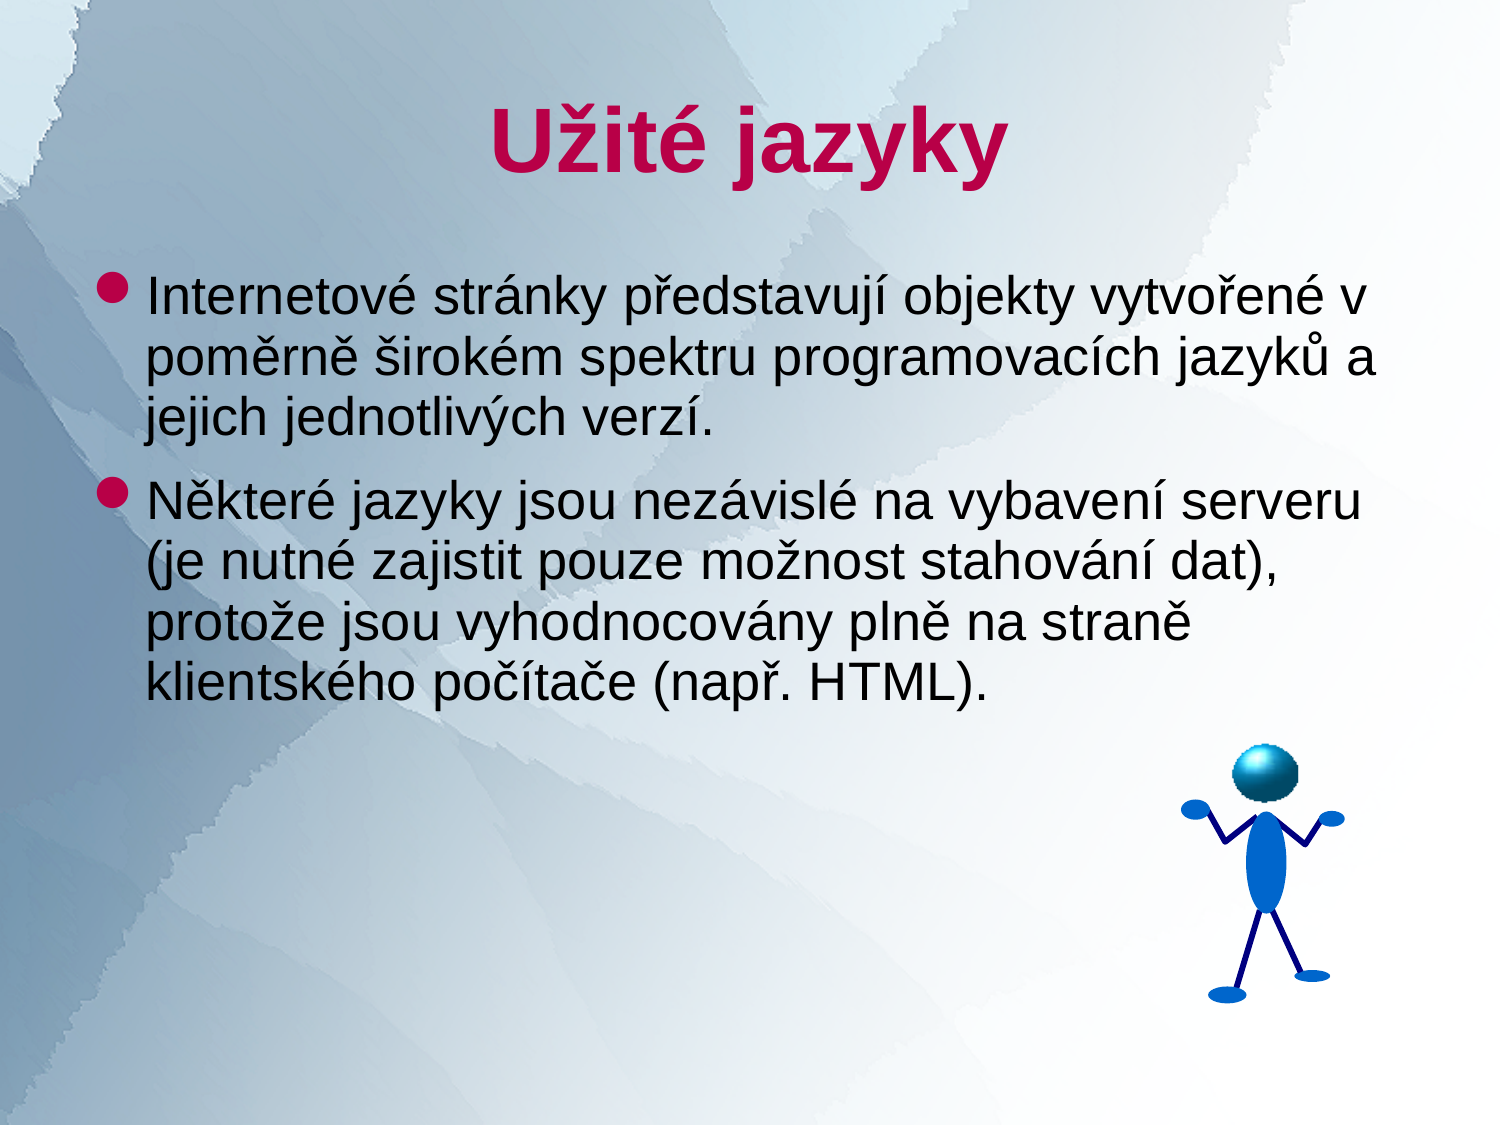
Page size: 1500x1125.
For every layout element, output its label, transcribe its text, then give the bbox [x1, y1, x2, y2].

text_box Užité jazyky [75, 44, 1426, 233]
text_box [1318, 810, 1345, 827]
picture [0, 0, 1500, 1125]
text_box [1294, 970, 1331, 982]
text_box Internetové stránky představují objekty vytvořené v poměrně širokém spektru programovacích jazyků a jejich jednotlivých verzí. Některé jazyky jsou nezávislé na vybavení serveru (je nutné zajistit pouze možnost stahování dat), protože jsou vyhodnocovány plně na straně klientského počítače (např. HTML). [75, 262, 1426, 991]
text_box [1246, 811, 1287, 914]
text_box [1180, 799, 1210, 820]
text_box [1208, 986, 1247, 1004]
